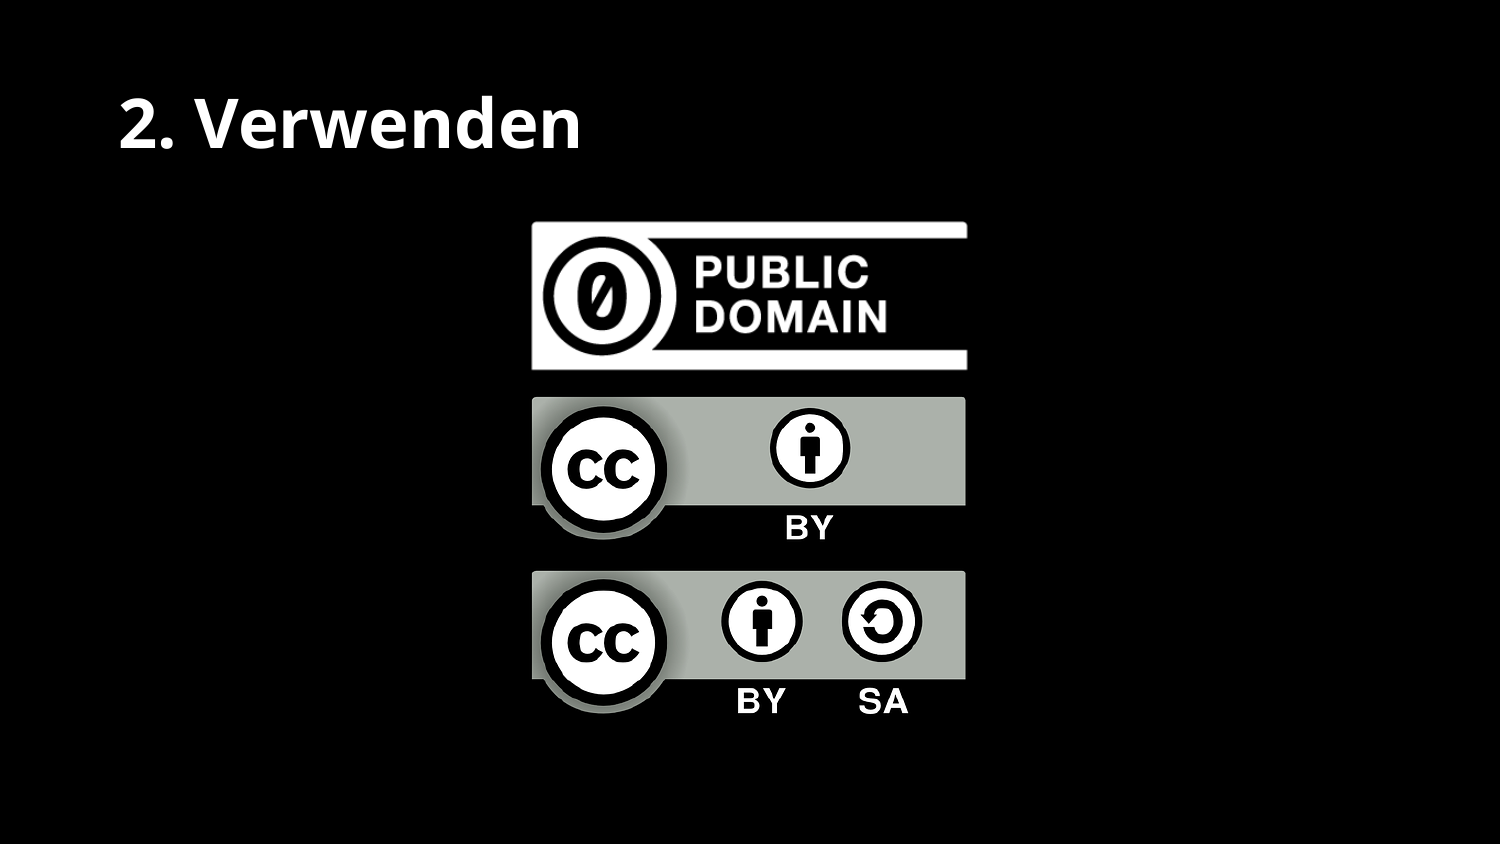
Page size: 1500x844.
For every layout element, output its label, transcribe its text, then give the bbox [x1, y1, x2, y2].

picture [528, 218, 971, 374]
picture [528, 393, 988, 734]
title 2. Verwenden [103, 44, 1397, 209]
